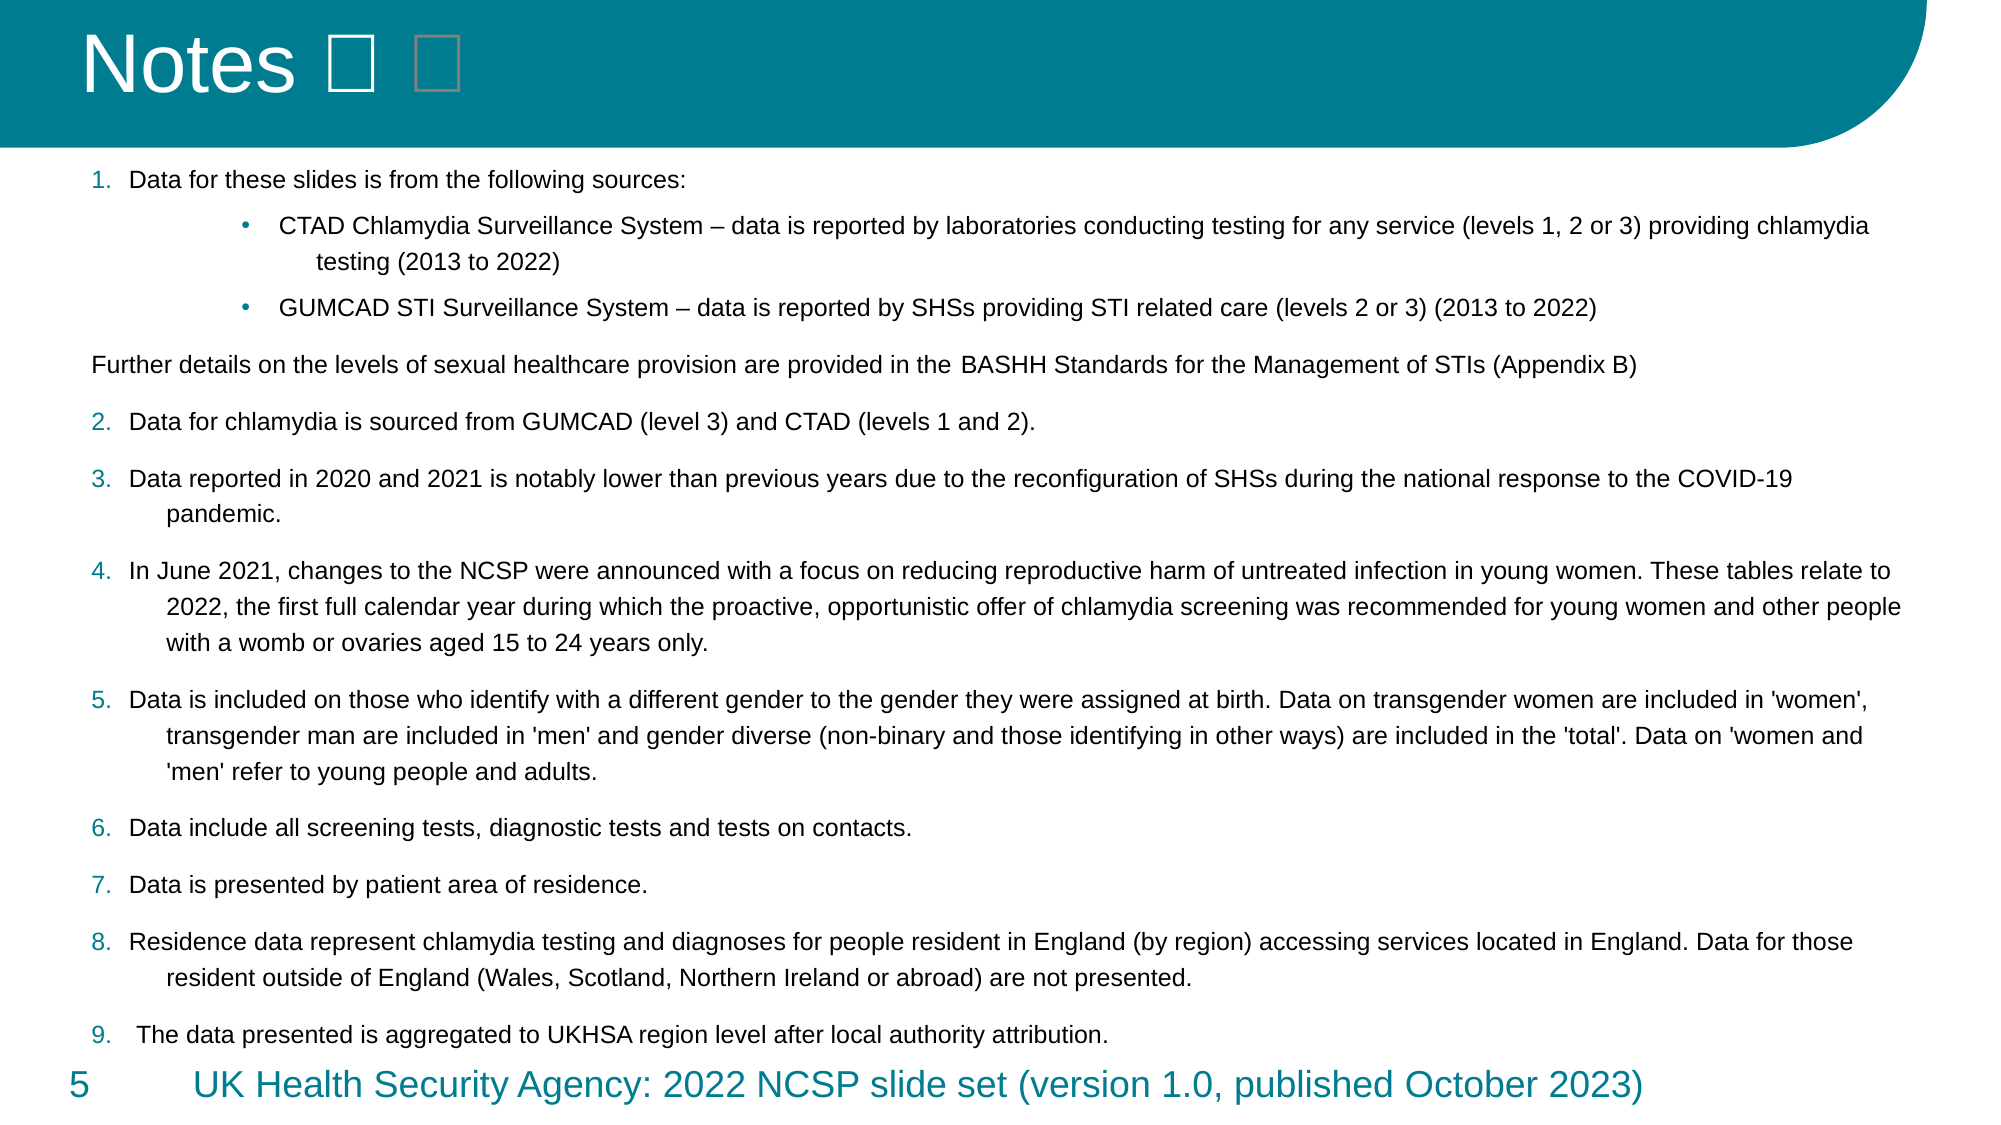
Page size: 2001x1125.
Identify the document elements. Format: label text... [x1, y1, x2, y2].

title Notes   [65, 13, 1791, 118]
text_box UK Health Security Agency: 2022 NCSP slide set (version 1.0, published October 2023) [177, 1069, 1820, 1113]
list Data for these slides is from the following sources: CTAD Chlamydia Surveillance System – data is reported by laboratories conducting testing for any service (levels 1, 2 or 3) providing chlamydia testing (2013 to 2022) GUMCAD STI Surveillance System – data is reported by SHSs providing STI related care (levels 2 or 3) (2013 to 2022) Further details on the levels of sexual healthcare provision are provided in the BASHH Standards for the Management of STIs (Appendix B) Data for chlamydia is sourced from GUMCAD (level 3) and CTAD (levels 1 and 2). Data reported in 2020 and 2021 is notably lower than previous years due to the reconfiguration of SHSs during the national response to the COVID-19 pandemic. In June 2021, changes to the NCSP were announced with a focus on reducing reproductive harm of untreated infection in young women. These tables relate to 2022, the first full calendar year during which the proactive, opportunistic offer of chlamydia screening was recommended for young women and other people with a womb or ovaries aged 15 to 24 years only. Data is included on those who identify with a different gender to the gender they were assigned at birth. Data on transgender women are included in 'women', transgender man are included in 'men' and gender diverse (non-binary and those identifying in other ways) are included in the 'total'. Data on 'women and 'men' refer to young people and adults. Data include all screening tests, diagnostic tests and tests on contacts. Data is presented by patient area of residence. Residence data represent chlamydia testing and diagnoses for people resident in England (by region) accessing services located in England. Data for those resident outside of England (Wales, Scotland, Northern Ireland or abroad) are not presented. The data presented is aggregated to UKHSA region level after local authority attribution. [76, 149, 1922, 1069]
text_box [54, 1053, 152, 1112]
